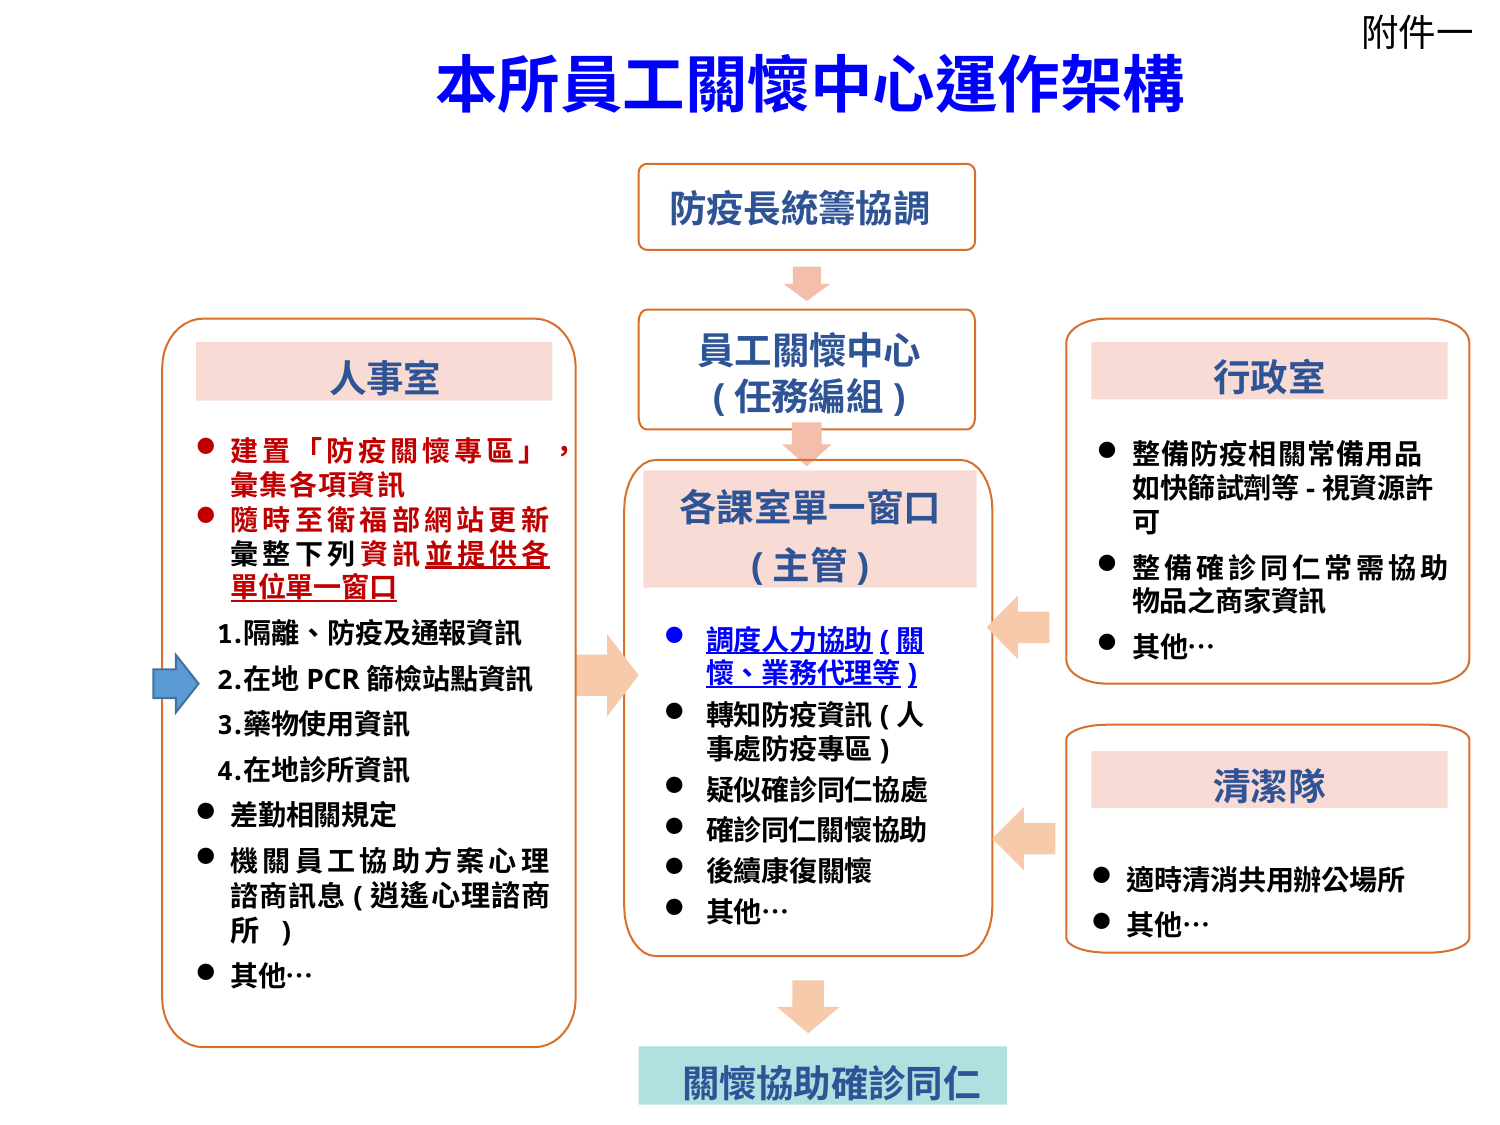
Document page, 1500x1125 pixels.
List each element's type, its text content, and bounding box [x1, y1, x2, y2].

text_box 各課室單一窗口 (主管) [643, 470, 977, 588]
text_box 清潔隊 [1091, 751, 1448, 809]
text_box 建置「防疫關懷專區」，彙集各項資訊 隨時至衛福部網站更新彙整下列資訊並提供各單位單一窗口 隔離、防疫及通報資訊 在地PCR篩檢站點資訊 藥物使用資訊 在地診所資訊 差勤相關規定 機關員工協助方案心理諮商訊息(逍遙心理諮商所 ) 其他… [193, 431, 552, 993]
text_box 行政室 [1091, 342, 1448, 400]
text_box 整備防疫相關常備用品 如快篩試劑等-視資源許可 整備確診同仁常需協助物品之商家資訊 其他… [1095, 435, 1452, 664]
text_box 人事室 [196, 342, 553, 401]
text_box 關懷協助確診同仁 [638, 1046, 1007, 1105]
text_box [153, 655, 199, 713]
text_box 員工關懷中心 (任務編組) [675, 325, 942, 419]
text_box [800, 461, 813, 467]
text_box [776, 980, 840, 1034]
text_box 附件一 [1346, 1, 1489, 62]
text_box [577, 634, 639, 717]
text_box 防疫長統籌協調 [667, 182, 952, 230]
text_box 本所員工關懷中心運作架構 [331, 37, 1201, 128]
text_box [783, 266, 831, 302]
text_box [992, 806, 1056, 871]
text_box 調度人力協助(關懷、業務代理等) 轉知防疫資訊(人事處防疫專區) 疑似確診同仁協處 確診同仁關懷協助 後續康復關懷 其他… [662, 613, 952, 928]
text_box 適時清消共用辦公場所 其他… [1089, 814, 1446, 942]
text_box [986, 595, 1050, 659]
text_box [782, 422, 832, 458]
